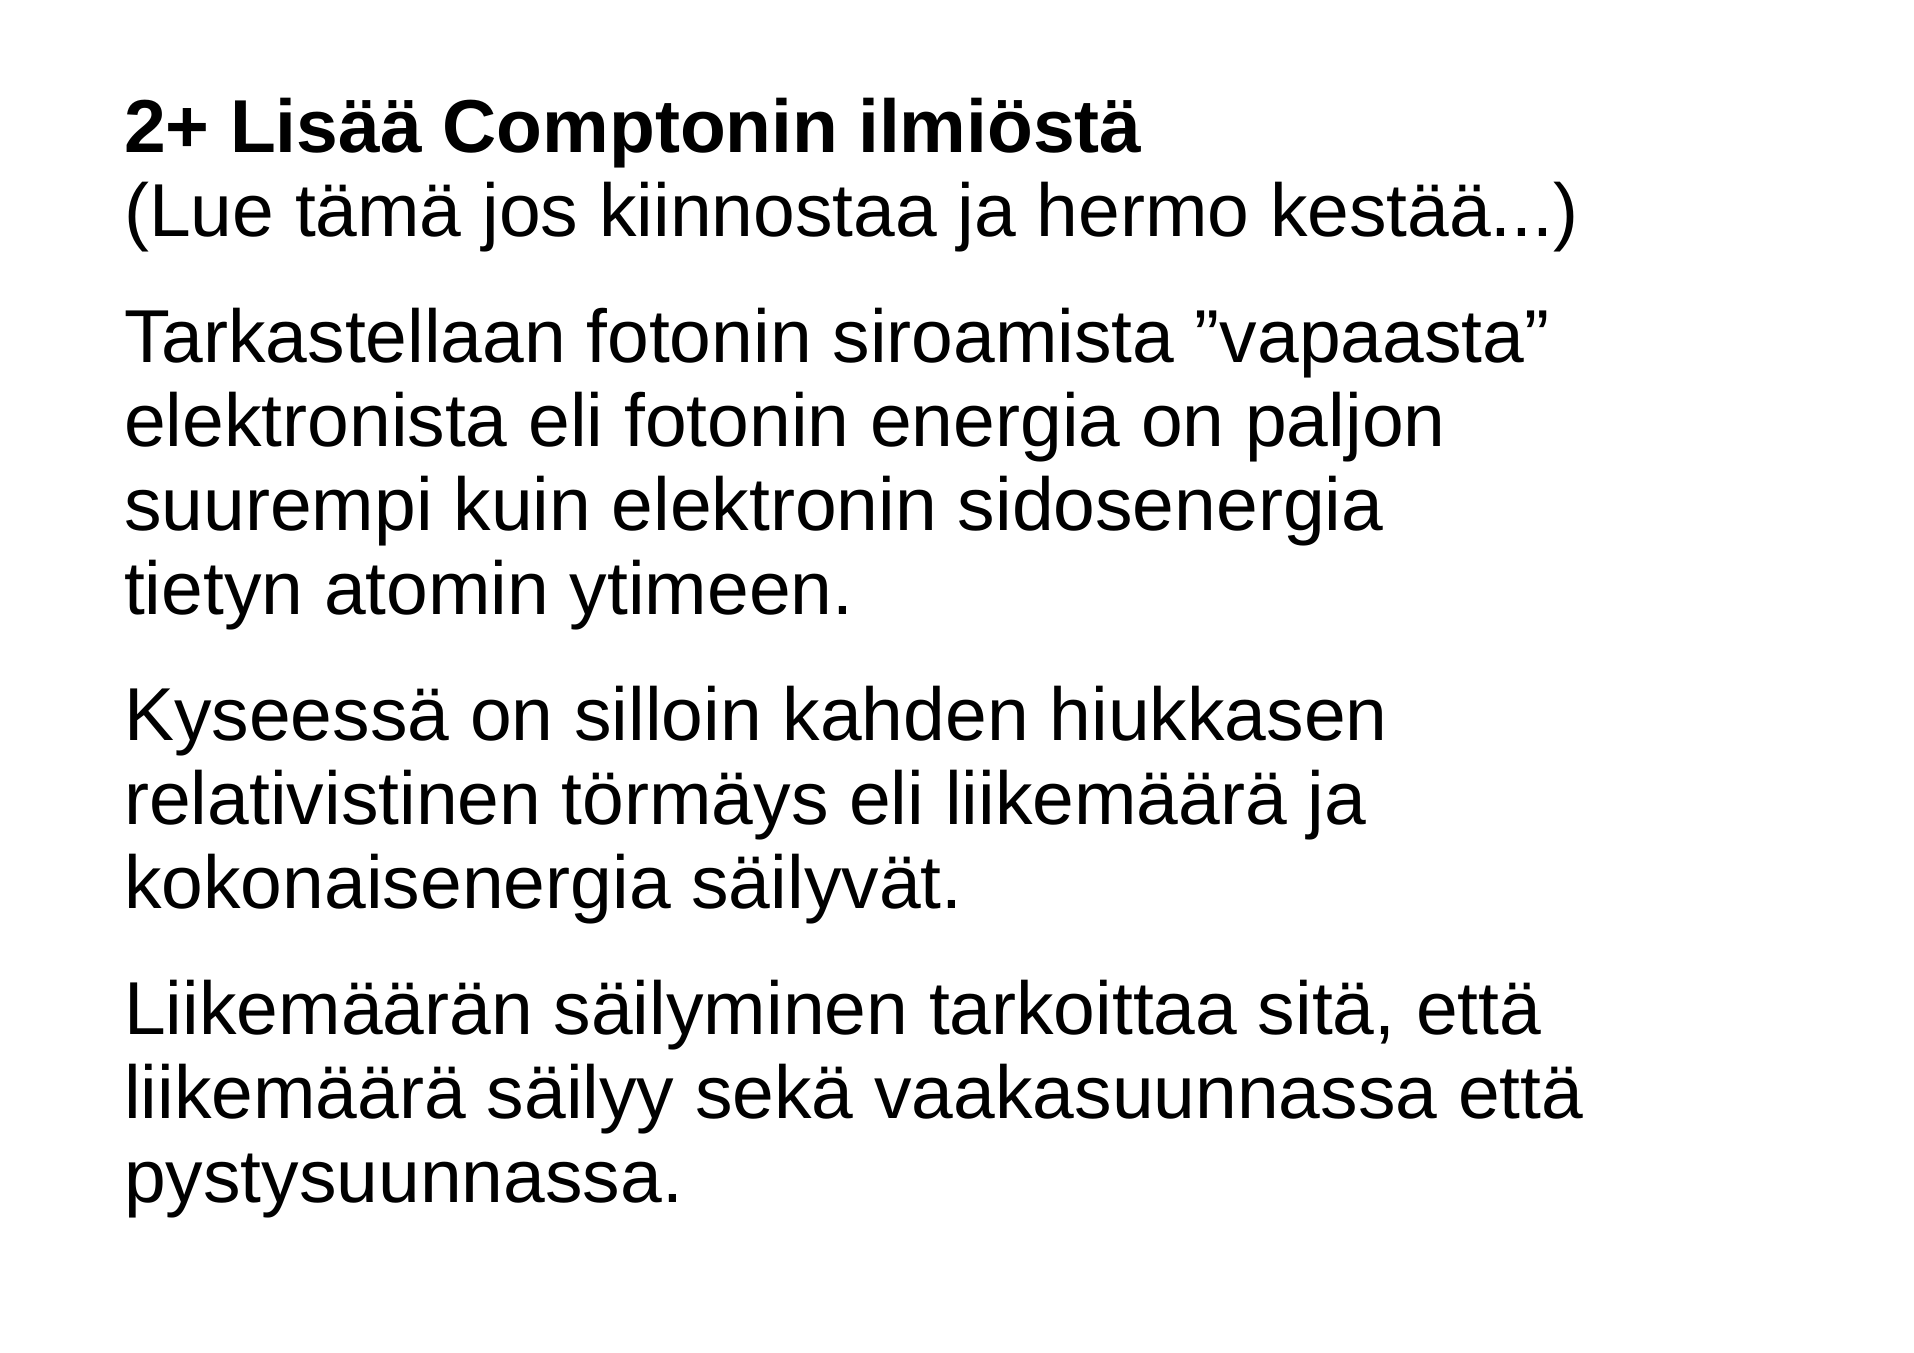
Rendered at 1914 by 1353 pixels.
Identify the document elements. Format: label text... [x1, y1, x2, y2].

text_box 2+ Lisää Comptonin ilmiöstä (Lue tämä jos kiinnostaa ja hermo kestää...) Tarkastellaan fotonin siroamista ”vapaasta” elektronista eli fotonin energia on paljon suurempi kuin elektronin sidosenergia tietyn atomin ytimeen. Kyseessä on silloin kahden hiukkasen relativistinen törmäys eli liikemäärä ja kokonaisenergia säilyvät. Liikemäärän säilyminen tarkoittaa sitä, että liikemäärä säilyy sekä vaakasuunnassa että pystysuunnassa. [109, 77, 1857, 1240]
